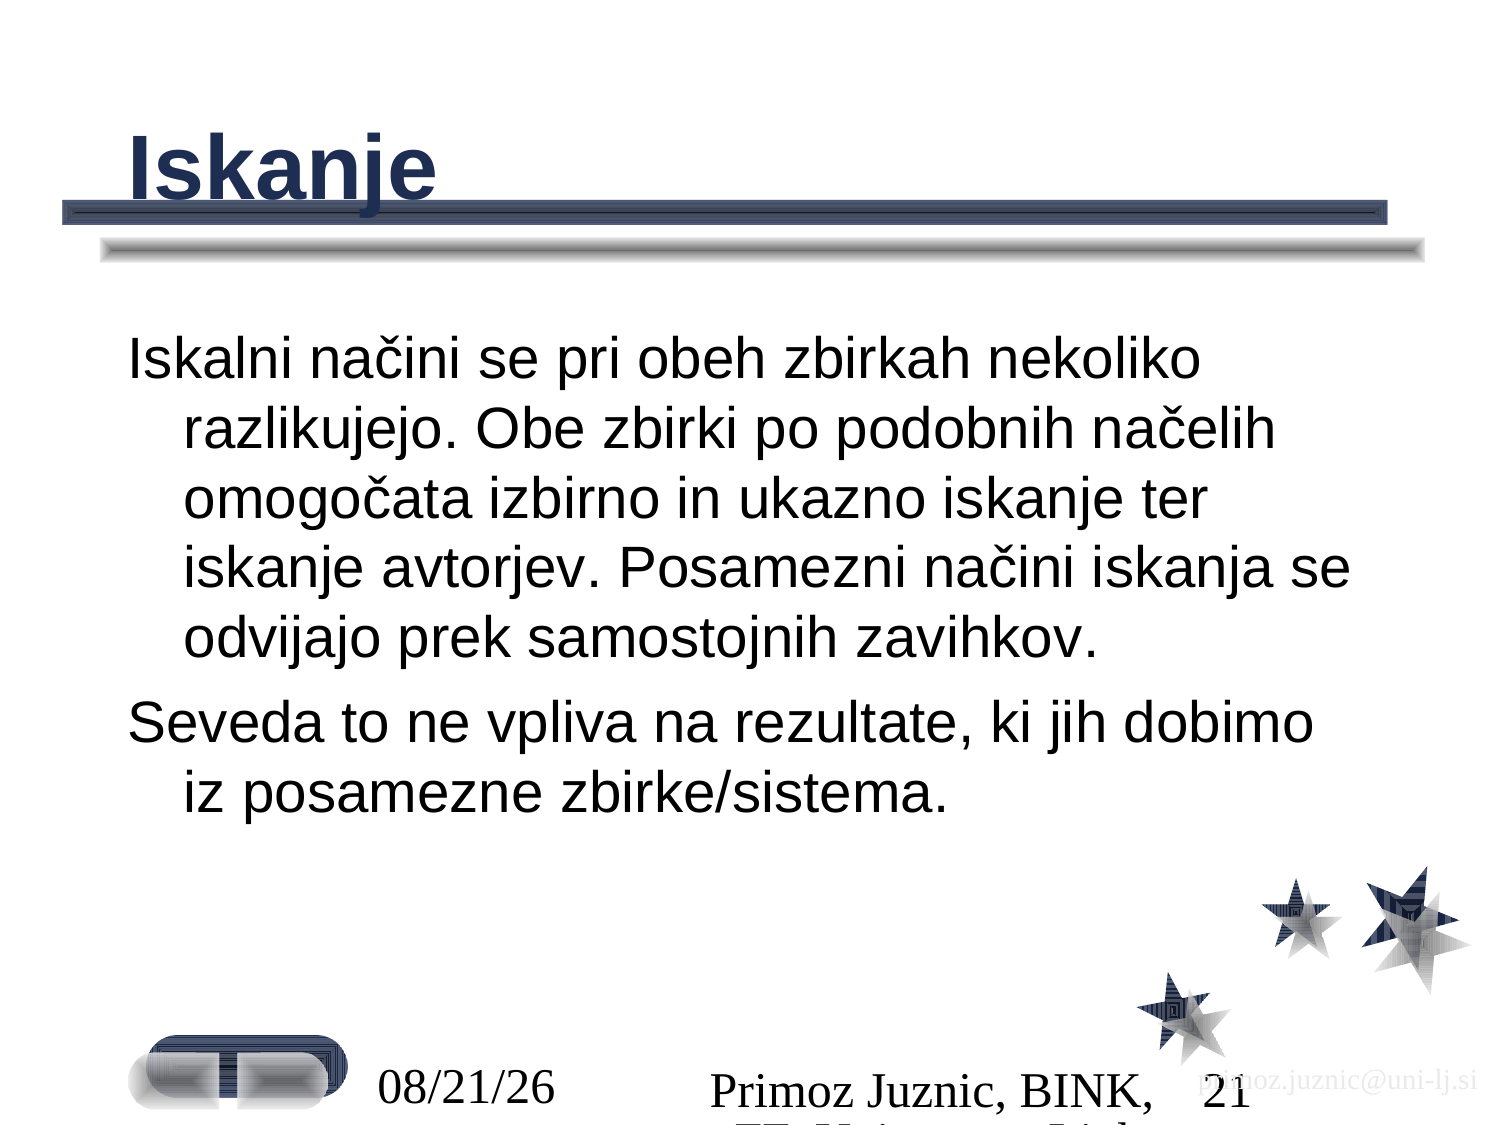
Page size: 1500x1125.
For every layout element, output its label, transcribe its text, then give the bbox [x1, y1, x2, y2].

title Iskanje [112, 37, 1388, 225]
list Iskalni načini se pri obeh zbirkah nekoliko razlikujejo. Obe zbirki po podobnih načelih omogočata izbirno in ukazno iskanje ter iskanje avtorjev. Posamezni načini iskanja se odvijajo prek samostojnih zavihkov. Seveda to ne vpliva na rezultate, ki jih dobimo iz posamezne zbirke/sistema. [112, 312, 1388, 988]
